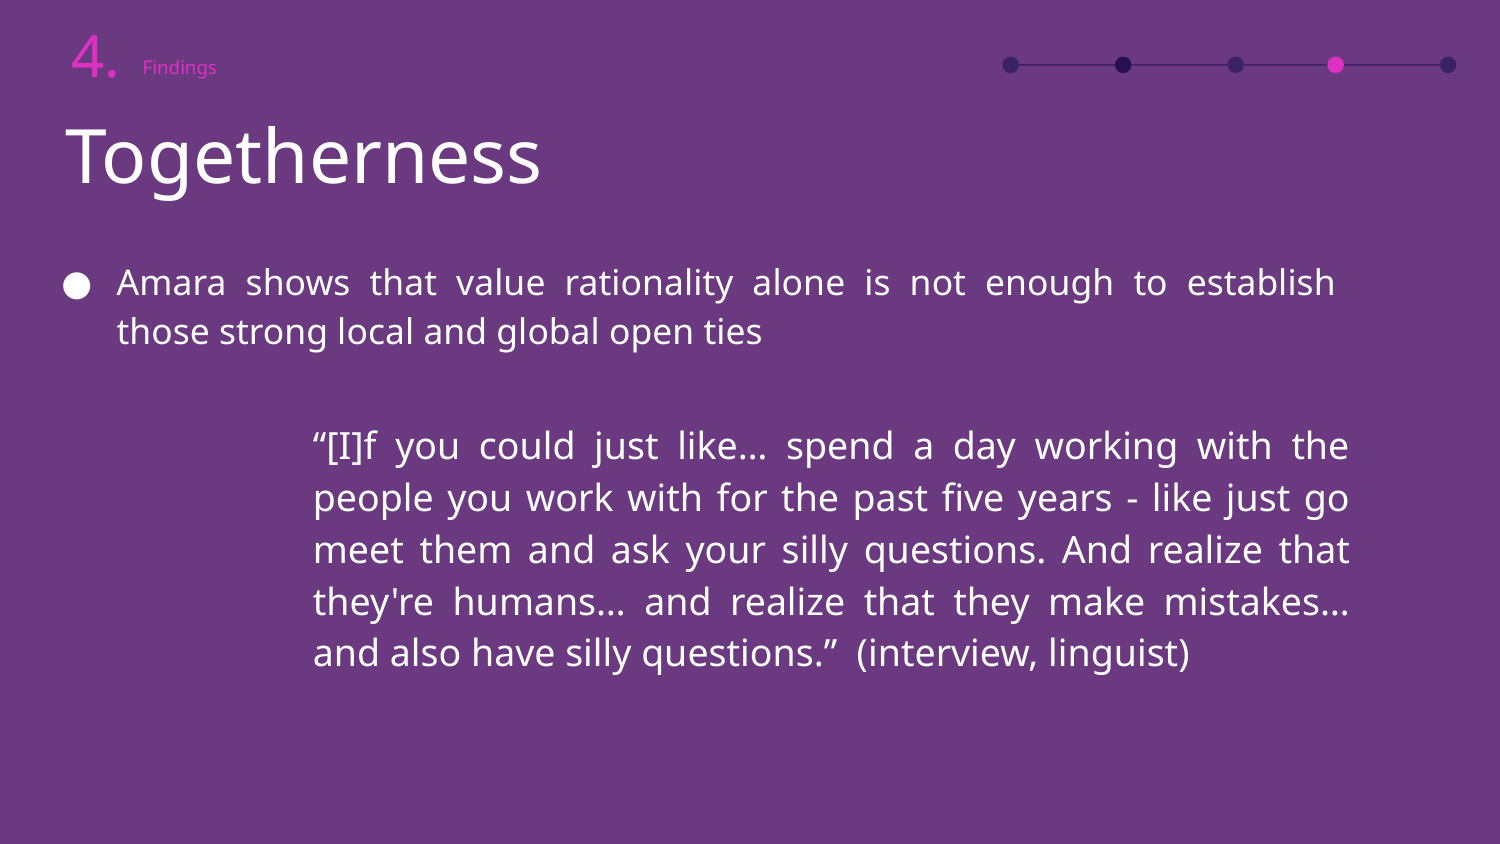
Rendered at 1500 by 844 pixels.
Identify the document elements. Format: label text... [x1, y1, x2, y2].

list Amara shows that value rationality alone is not enough to establish those strong local and global open ties [26, 239, 1352, 402]
text_box Findings [127, 40, 987, 89]
text_box 4. [56, 4, 165, 111]
text_box Togetherness [50, 93, 741, 211]
text_box [1439, 56, 1457, 74]
text_box [1227, 56, 1244, 74]
text_box [1002, 56, 1019, 74]
text_box [1327, 56, 1345, 74]
text_box [1114, 56, 1132, 74]
text_box “[I]f you could just like… spend a day working with the people you work with for the past five years - like just go meet them and ask your silly questions. And realize that they're humans… and realize that they make mistakes… and also have silly questions.” (interview, linguist) [222, 400, 1366, 726]
